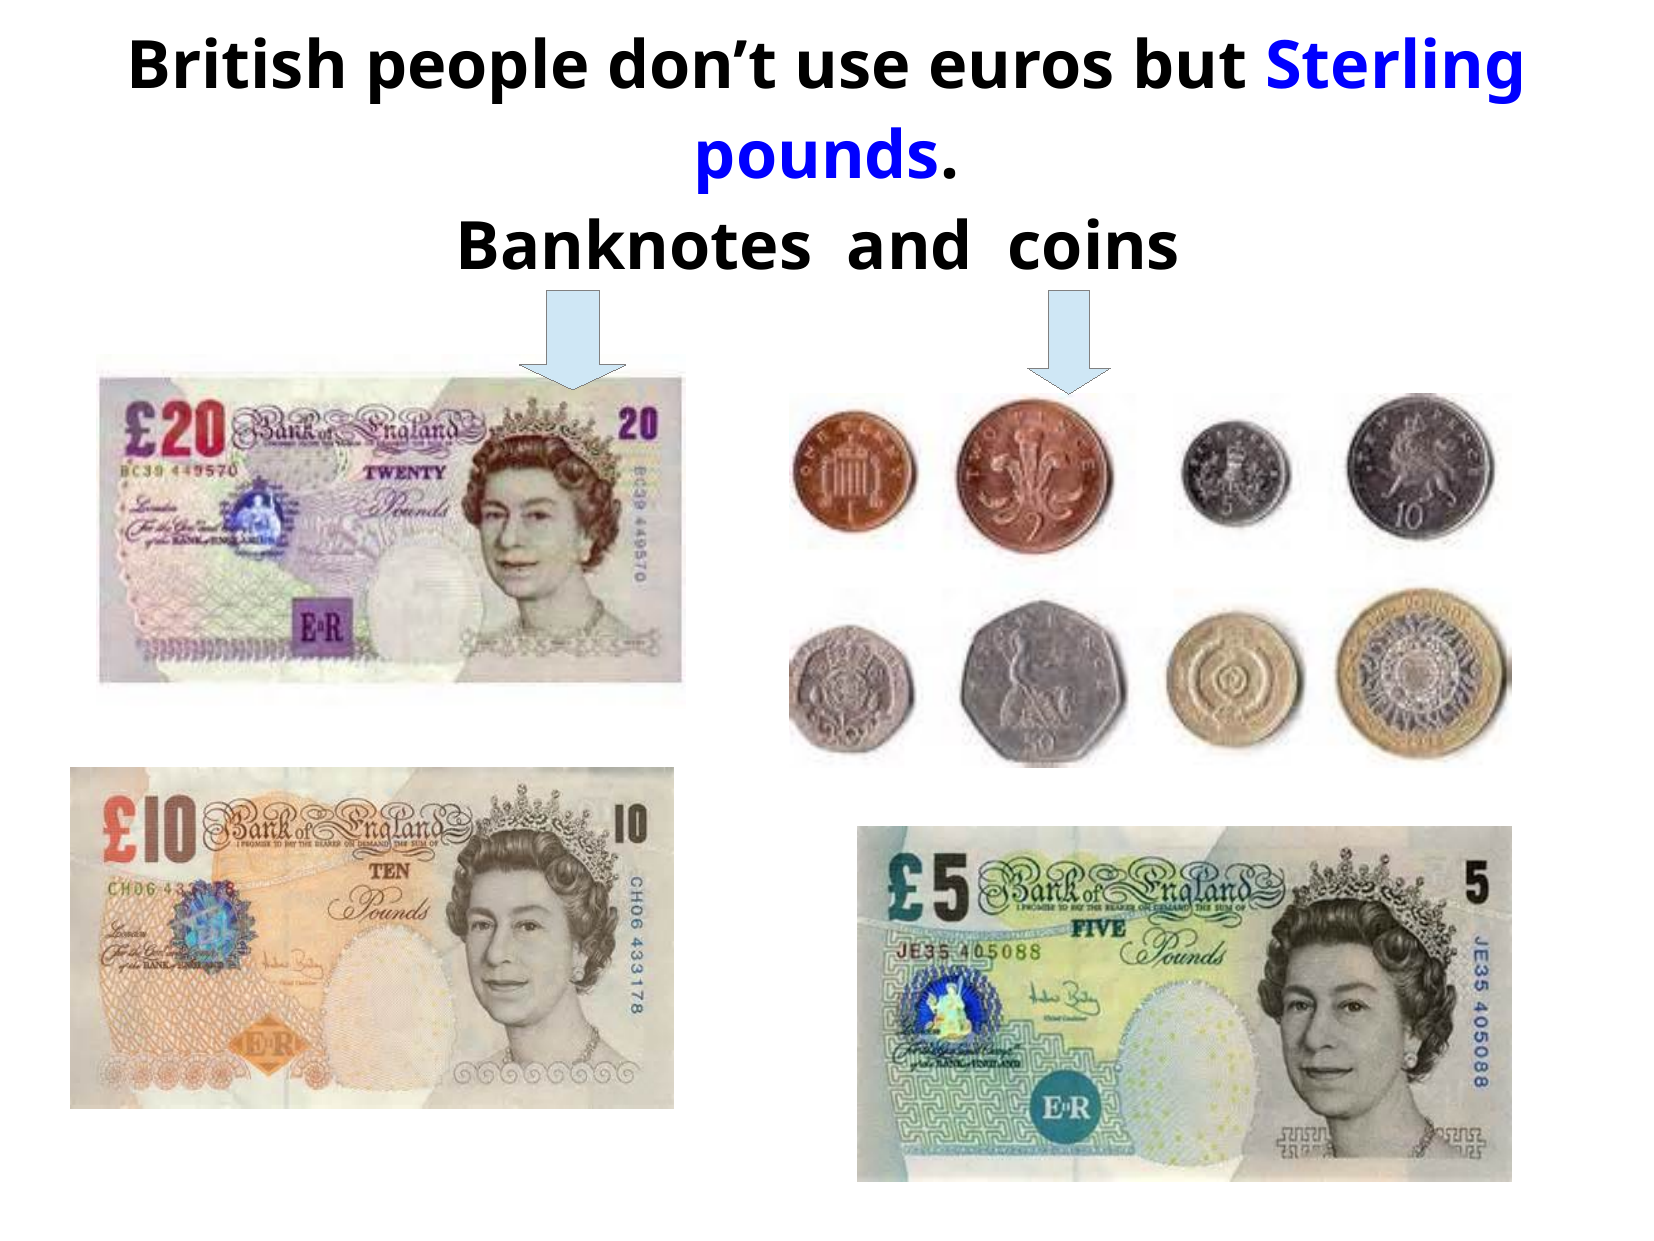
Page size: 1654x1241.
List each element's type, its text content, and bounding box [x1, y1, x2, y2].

picture [857, 826, 1512, 1182]
picture [70, 767, 674, 1109]
title British people don’t use euros but Sterling pounds. Banknotes and coins [82, 13, 1571, 293]
picture [789, 393, 1512, 768]
text_box [519, 290, 626, 390]
text_box [1027, 290, 1111, 395]
picture [96, 354, 686, 709]
